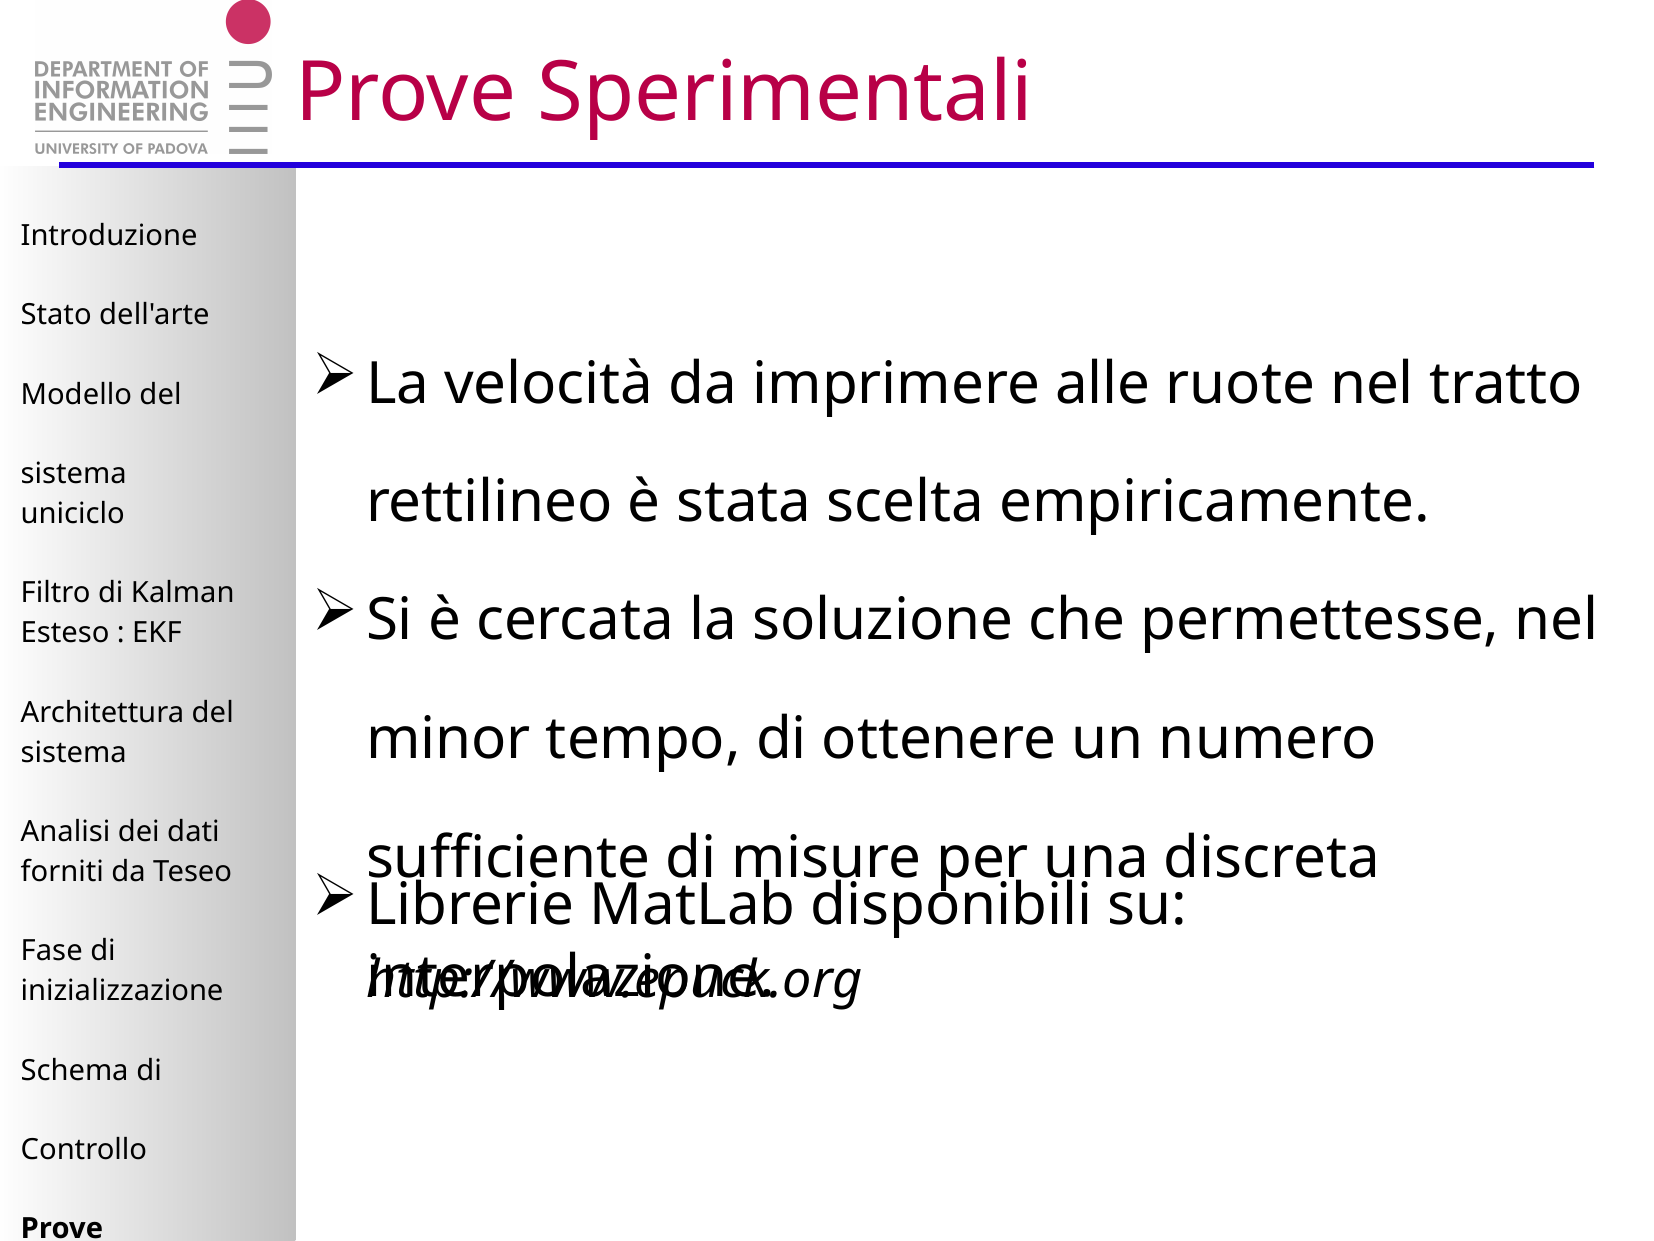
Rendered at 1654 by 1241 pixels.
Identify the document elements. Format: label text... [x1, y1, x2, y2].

list Si è cercata la soluzione che permettesse, nel minor tempo, di ottenere un numero sufficiente di misure per una discreta interpolazione. [302, 537, 1625, 775]
list Librerie MatLab disponibili su: http://www.epuck.org [302, 862, 1625, 922]
picture [35, 0, 272, 154]
title Prove Sperimentali [295, 29, 1536, 148]
text_box Introduzione Stato dell'arte Modello del sistema uniciclo Filtro di Kalman Esteso : EKF Architettura del sistema Analisi dei dati forniti da Teseo Fase di inizializzazione Schema di Controllo Prove Sperimentali Conclusioni Sviluppi futuri [5, 206, 302, 1211]
list La velocità da imprimere alle ruote nel tratto rettilineo è stata scelta empiricamente. [302, 301, 1625, 450]
